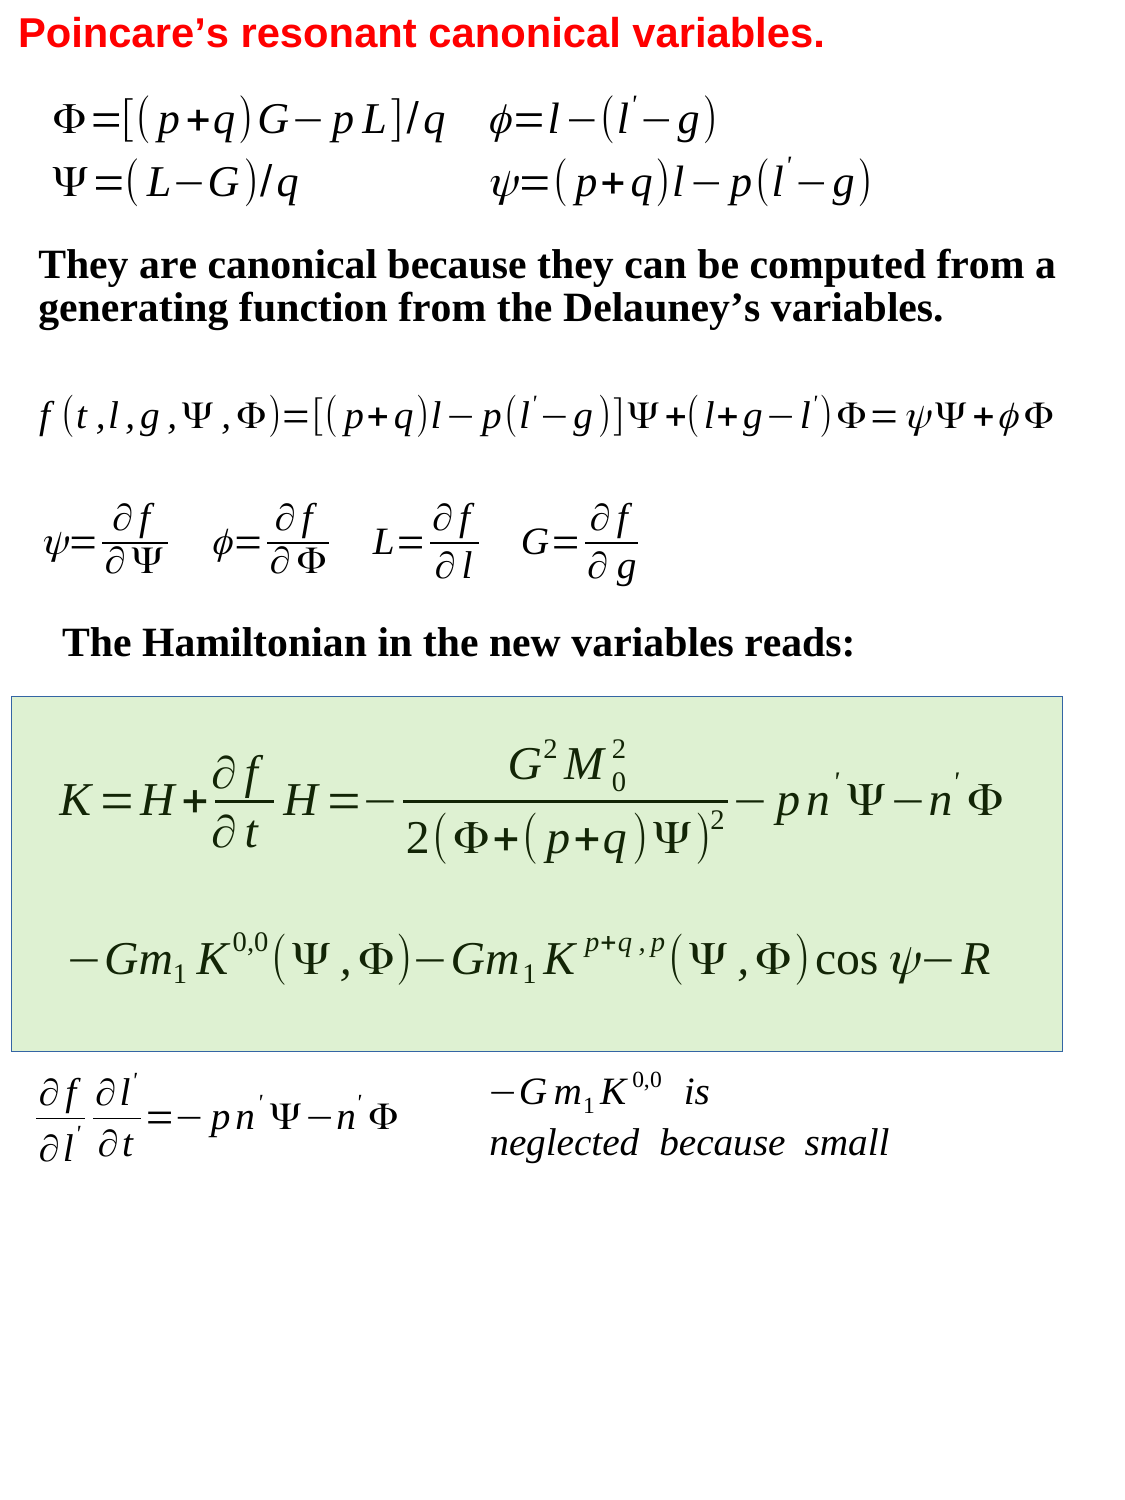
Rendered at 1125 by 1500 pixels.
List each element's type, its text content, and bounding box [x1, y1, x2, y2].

text_box The Hamiltonian in the new variables reads: [47, 614, 875, 673]
text_box [11, 696, 1063, 1052]
text_box They are canonical because they can be computed from a generating function from the Delauney’s variables. [23, 236, 1099, 338]
text_box Poincare’s resonant canonical variables. [3, 2, 1044, 65]
chart [477, 1065, 900, 1165]
chart [29, 389, 1064, 442]
chart [28, 496, 650, 589]
chart [23, 1066, 409, 1170]
chart [38, 89, 885, 210]
